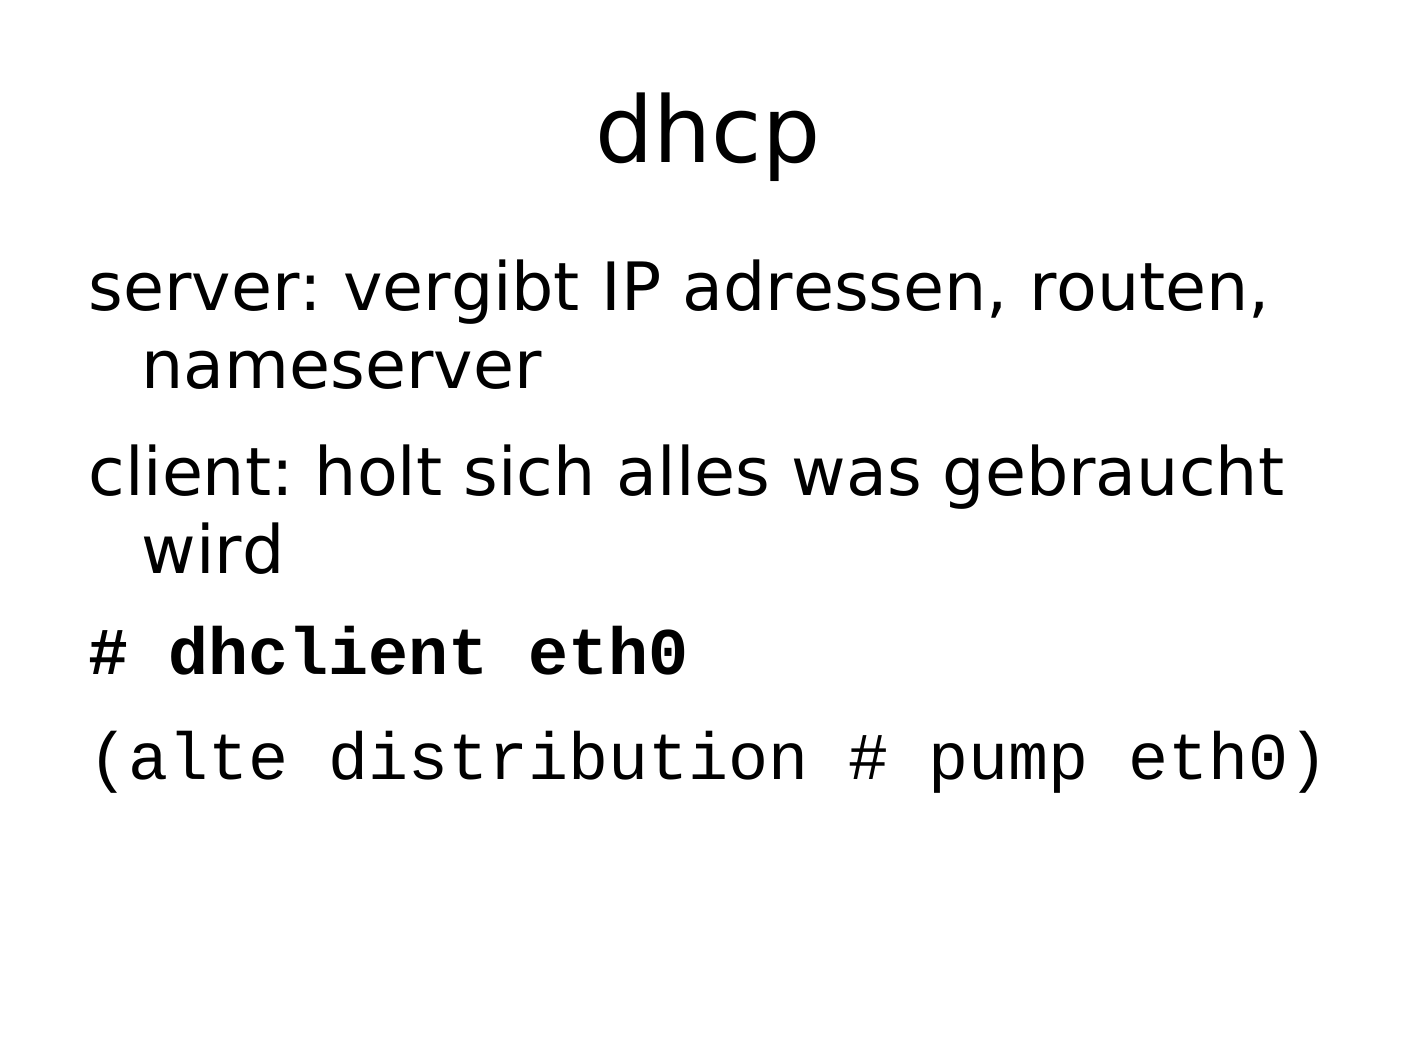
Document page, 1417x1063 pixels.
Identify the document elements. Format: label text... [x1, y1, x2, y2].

list server: vergibt IP adressen, routen, nameserver client: holt sich alles was gebraucht wird # dhclient eth0 (alte distribution # pump eth0) [70, 248, 1346, 936]
title dhcp [70, 49, 1346, 213]
